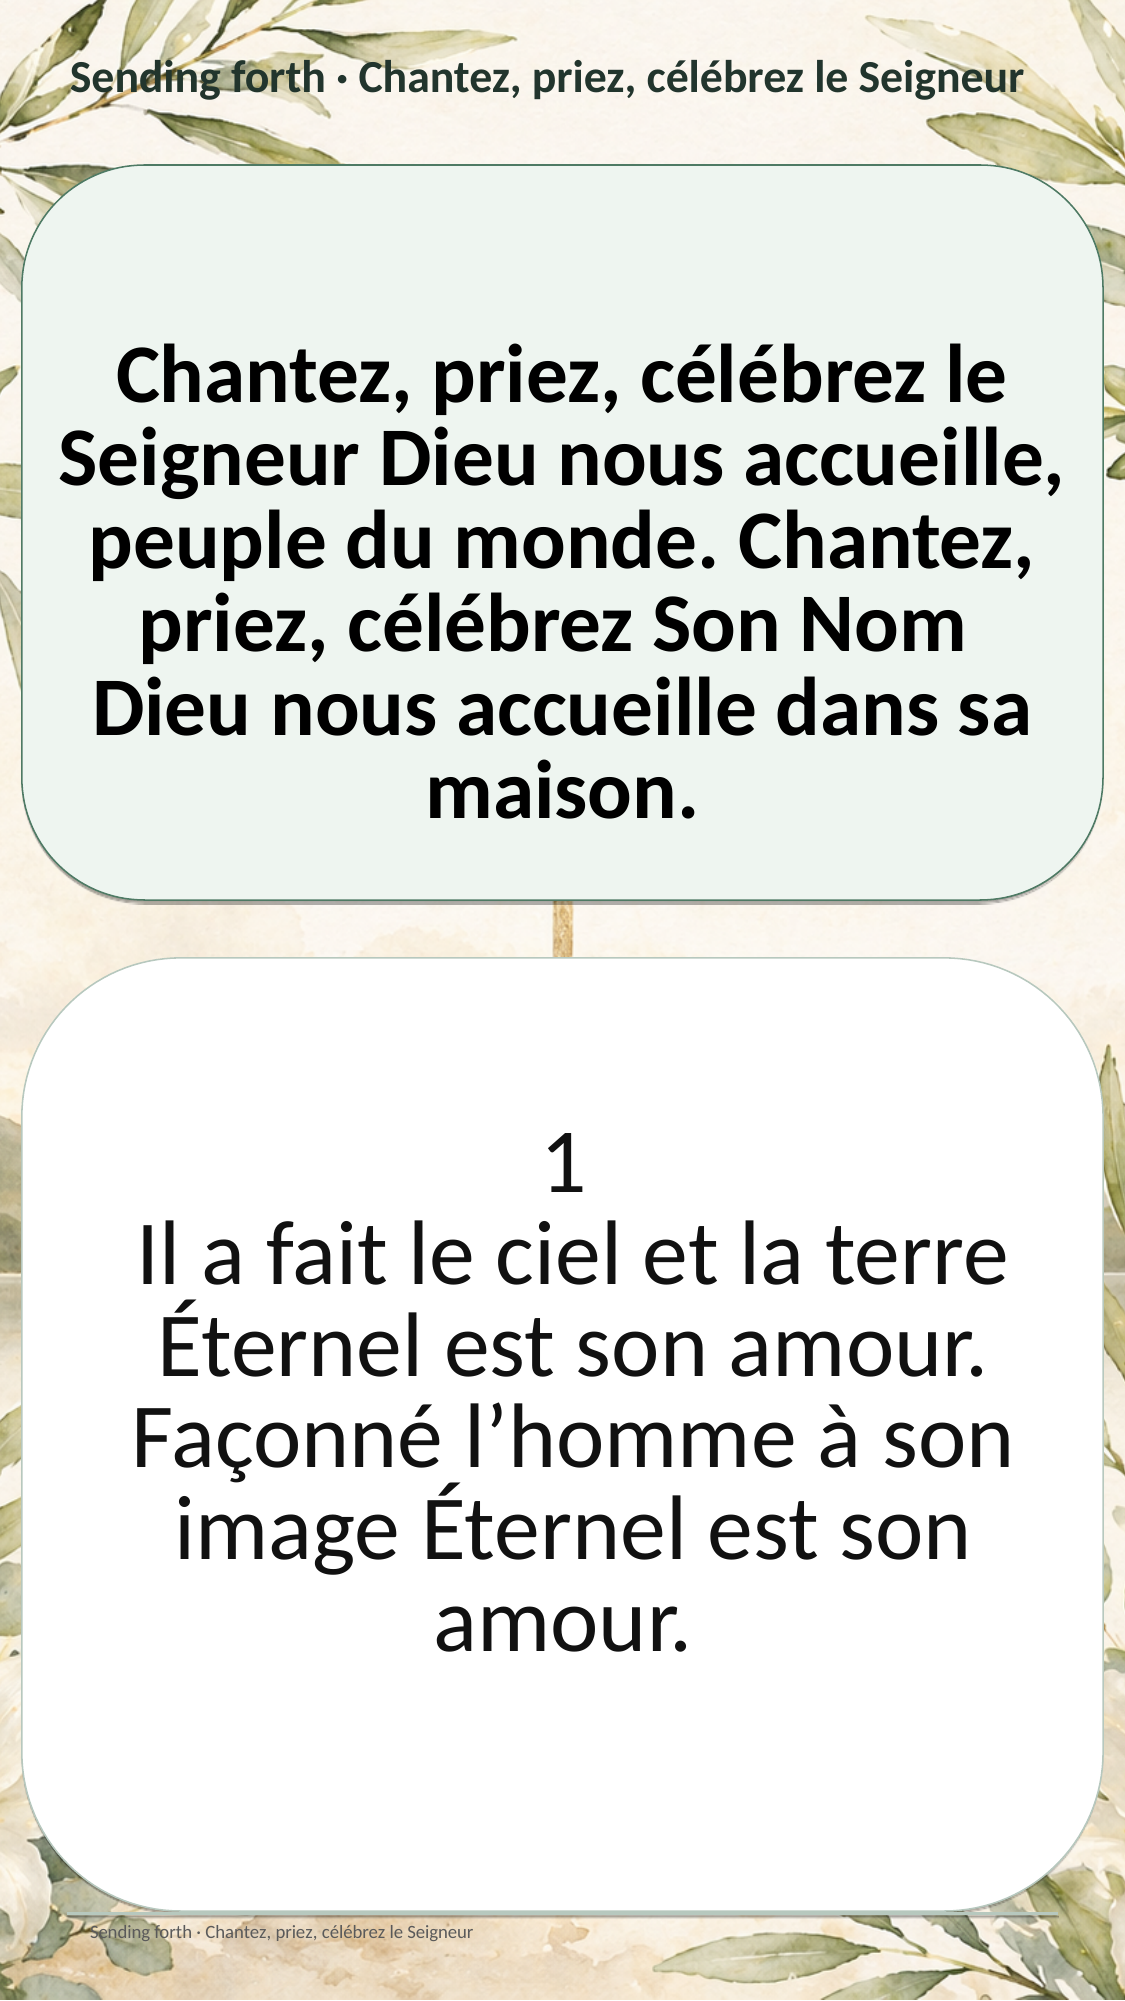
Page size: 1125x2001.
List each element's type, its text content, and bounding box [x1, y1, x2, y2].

text_box Chantez, priez, célébrez le Seigneur Dieu nous accueille, peuple du monde. Chantez, priez, célébrez Son Nom Dieu nous accueille dans sa maison. [21, 332, 1104, 732]
text_box Sending forth · Chantez, priez, célébrez le Seigneur [54, 51, 1041, 122]
text_box 1 Il a fait le ciel et la terre Éternel est son amour. Façonné l’homme à son image Éternel est son amour. [106, 939, 1041, 1859]
text_box [21, 732, 1104, 901]
picture [0, 0, 1125, 2000]
text_box Sending forth · Chantez, priez, célébrez le Seigneur [75, 1916, 736, 1955]
text_box [21, 976, 1104, 1914]
text_box [21, 165, 1104, 332]
